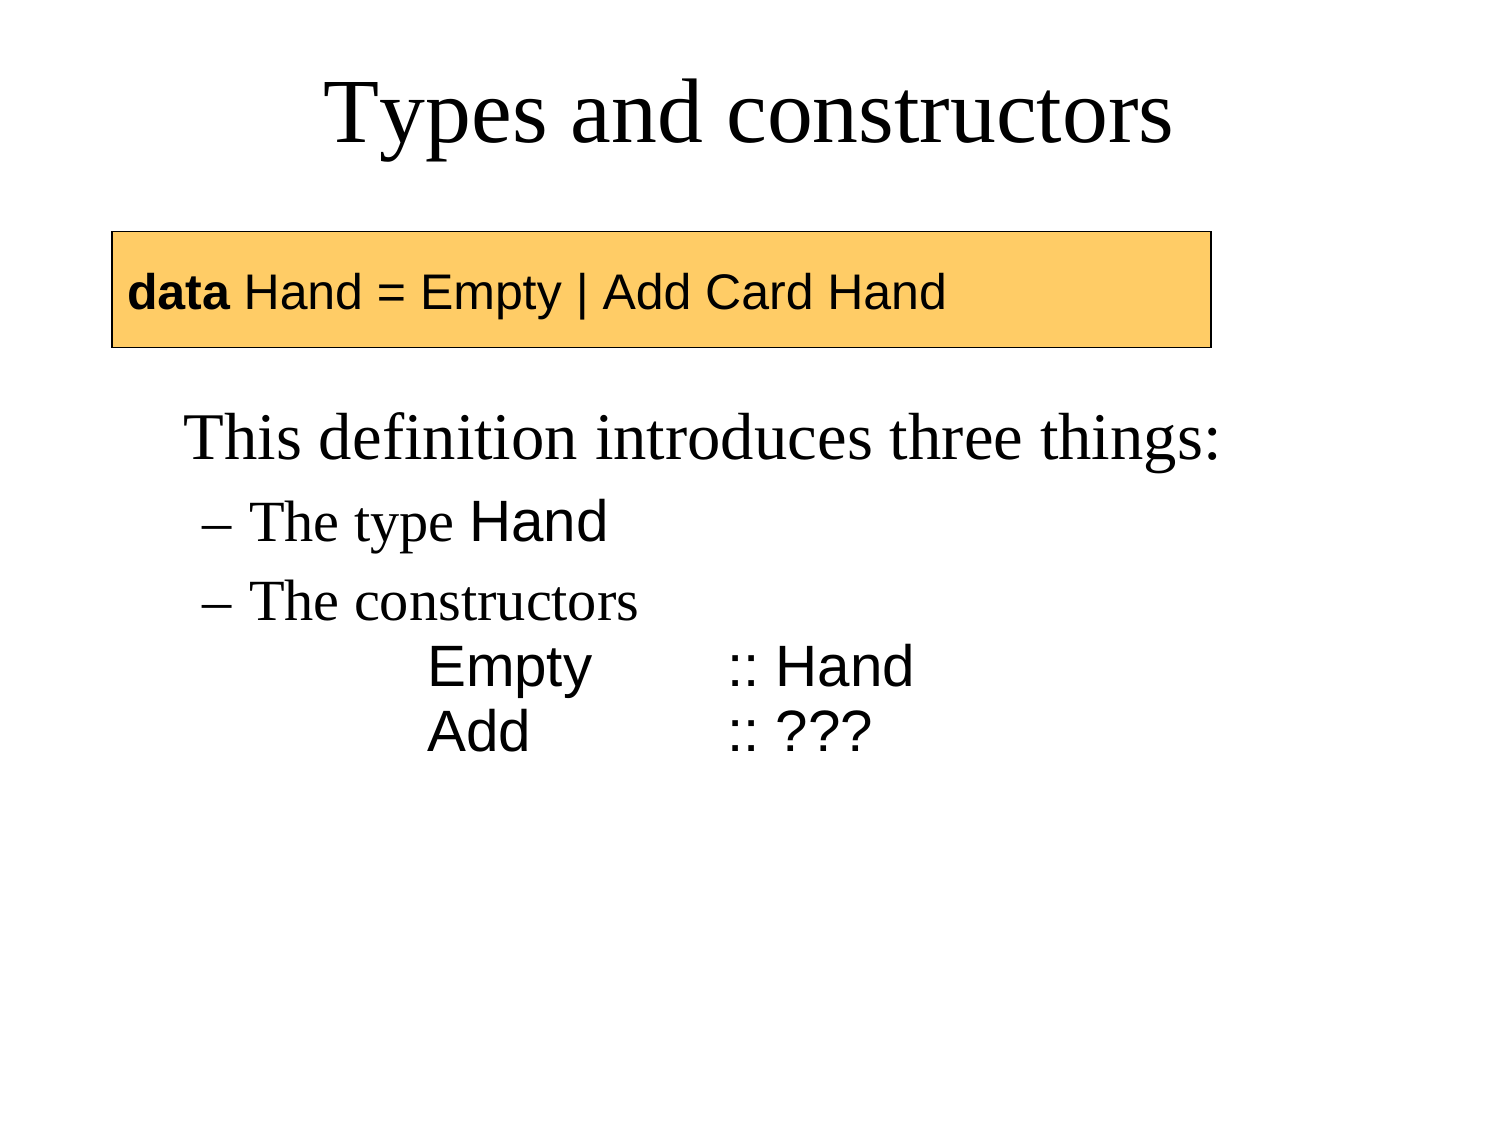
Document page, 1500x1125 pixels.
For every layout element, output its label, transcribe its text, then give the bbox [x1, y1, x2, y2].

title Types and constructors [112, 17, 1388, 205]
list This definition introduces three things: The type Hand The constructors Empty :: Hand Add :: ??? [112, 392, 1388, 996]
text_box data Hand = Empty | Add Card Hand [112, 231, 1211, 348]
